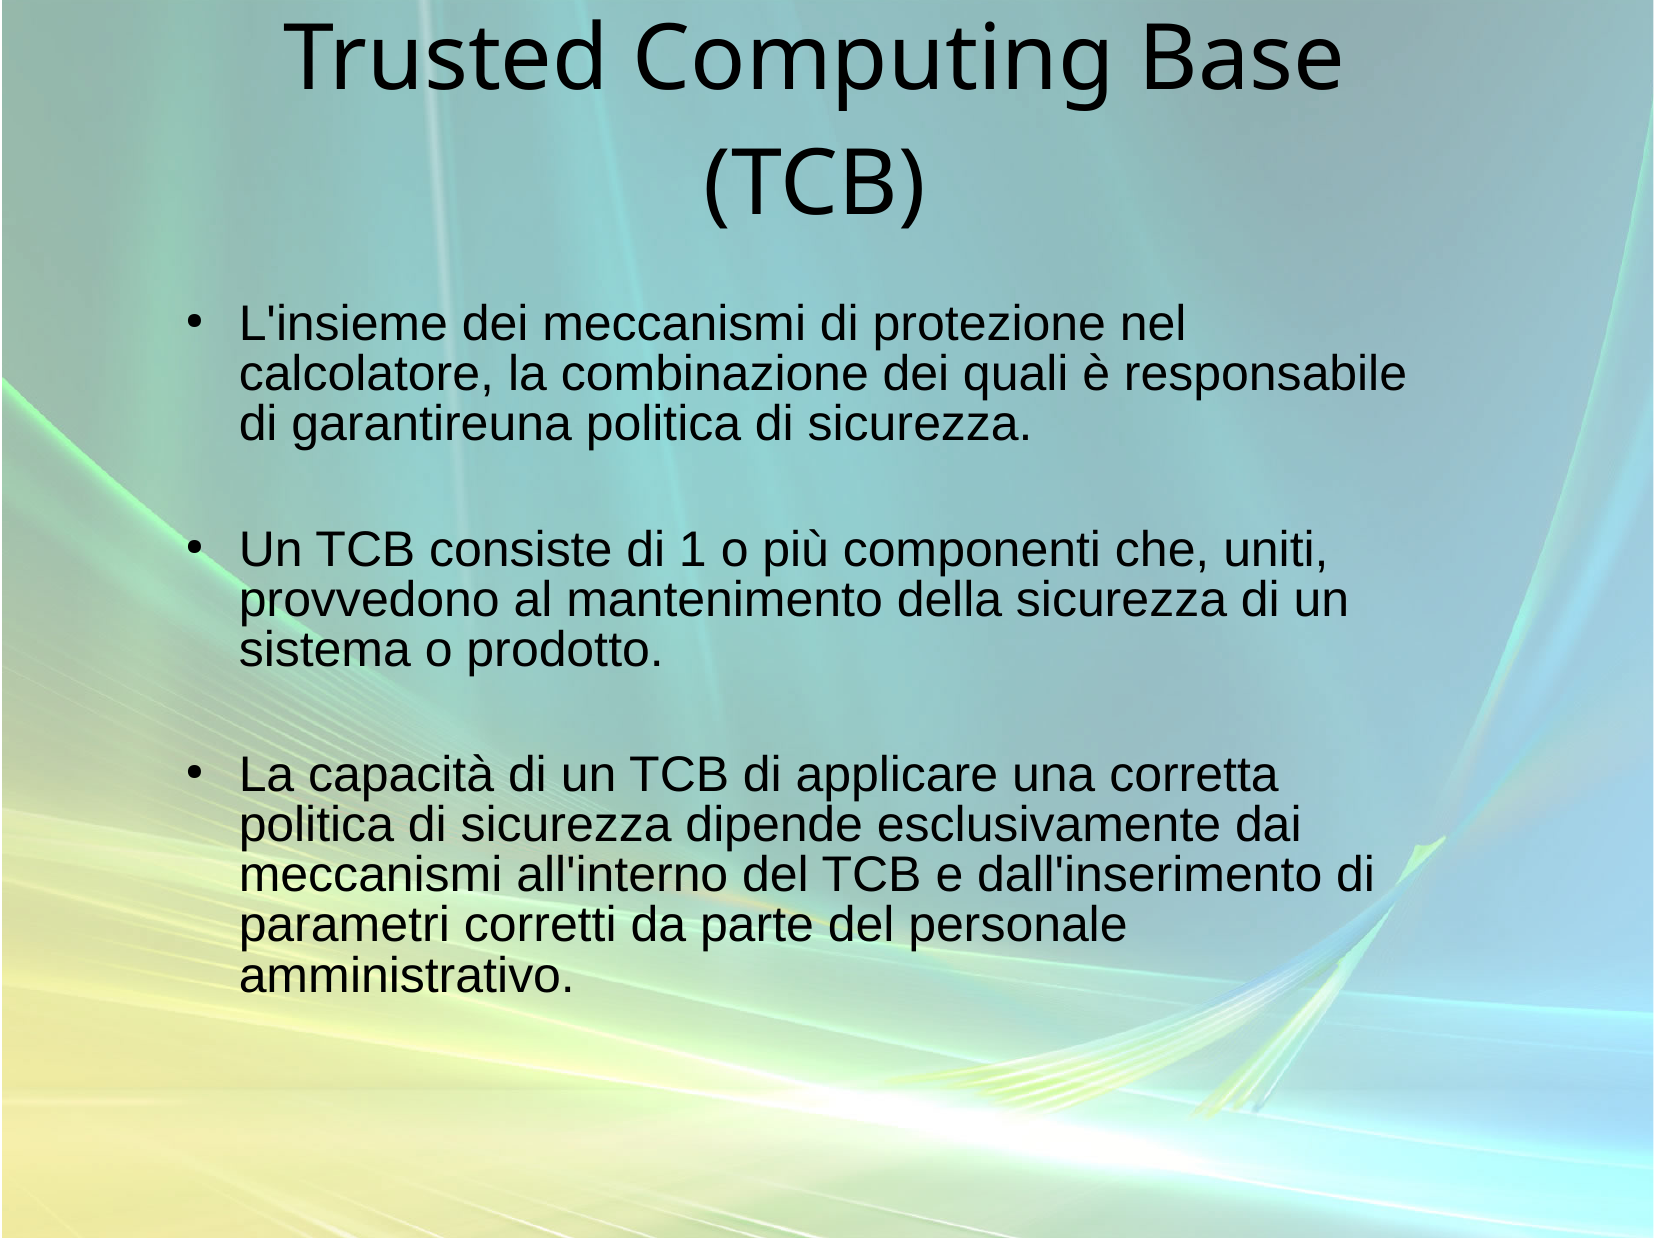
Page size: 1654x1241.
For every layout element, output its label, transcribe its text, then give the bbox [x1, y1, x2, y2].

picture [2, 0, 1654, 1238]
list L'insieme dei meccanismi di protezione nel calcolatore, la combinazione dei quali è responsabile di garantireuna politica di sicurezza. Un TCB consiste di 1 o più componenti che, uniti, provvedono al mantenimento della sicurezza di un sistema o prodotto. La capacità di un TCB di applicare una corretta politica di sicurezza dipende esclusivamente dai meccanismi all'interno del TCB e dall'inserimento di parametri corretti da parte del personale amministrativo. [153, 292, 1453, 1078]
title Trusted Computing Base (TCB) [206, 51, 1424, 182]
